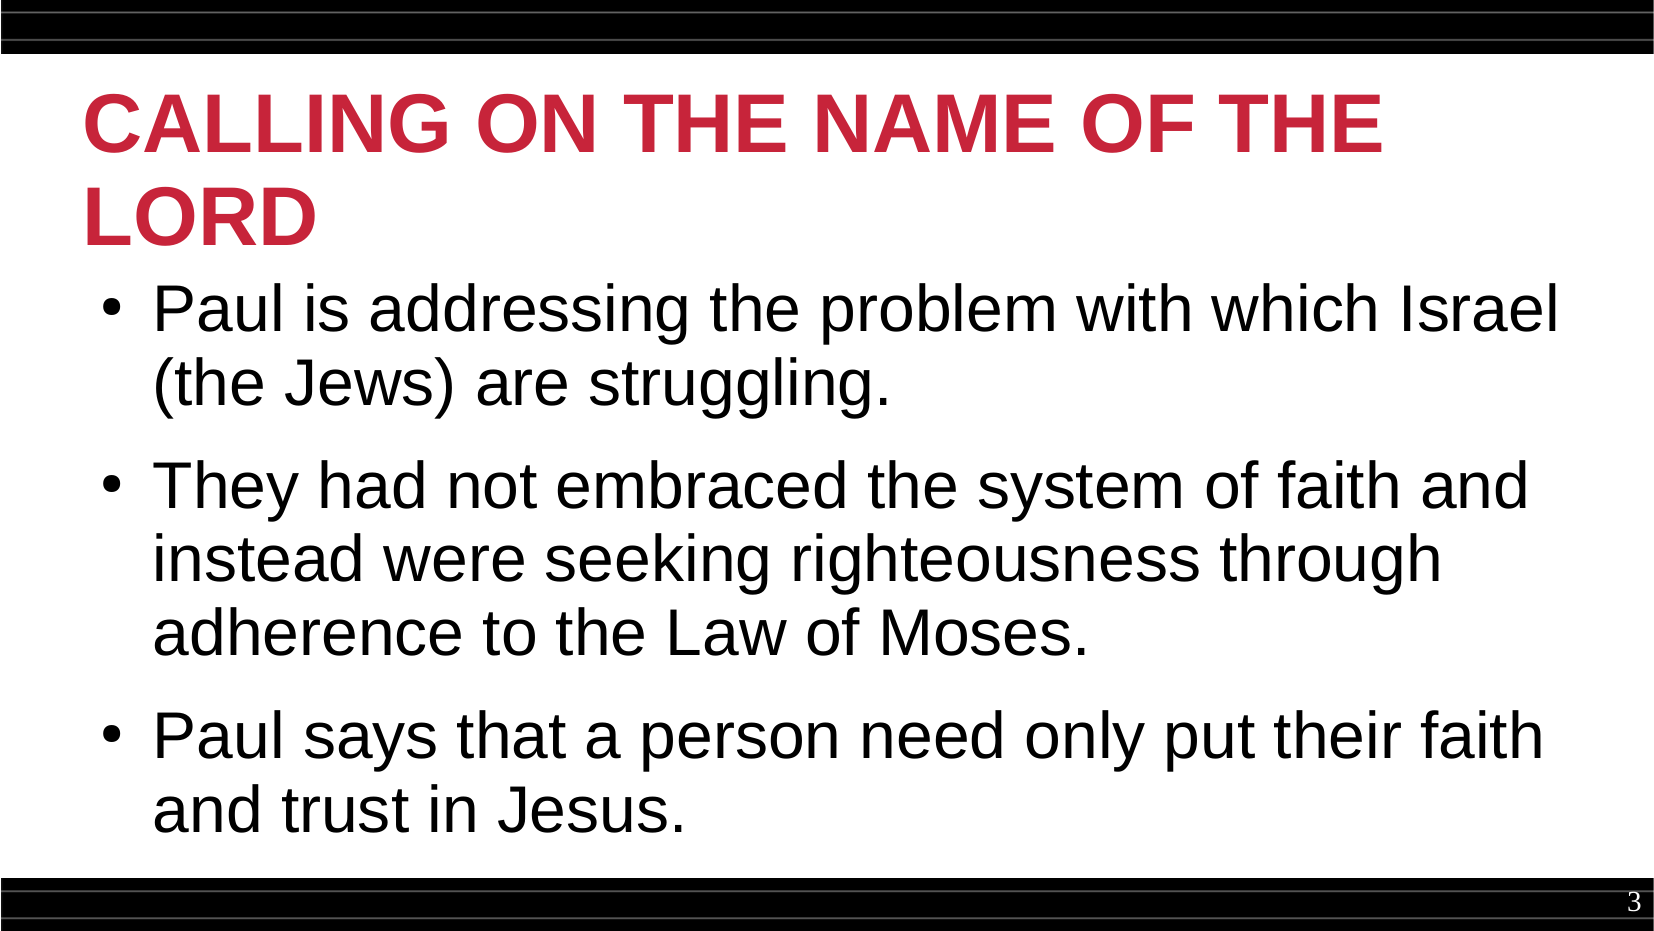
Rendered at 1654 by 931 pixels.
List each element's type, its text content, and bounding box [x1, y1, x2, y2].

picture [1, 878, 1654, 931]
picture [1, 0, 1654, 54]
title CALLING ON THE NAME OF THE LORD [82, 77, 1571, 264]
list Paul is addressing the problem with which Israel (the Jews) are struggling. They had not embraced the system of faith and instead were seeking righteousness through adherence to the Law of Moses. Paul says that a person need only put their faith and trust in Jesus. [82, 271, 1571, 851]
